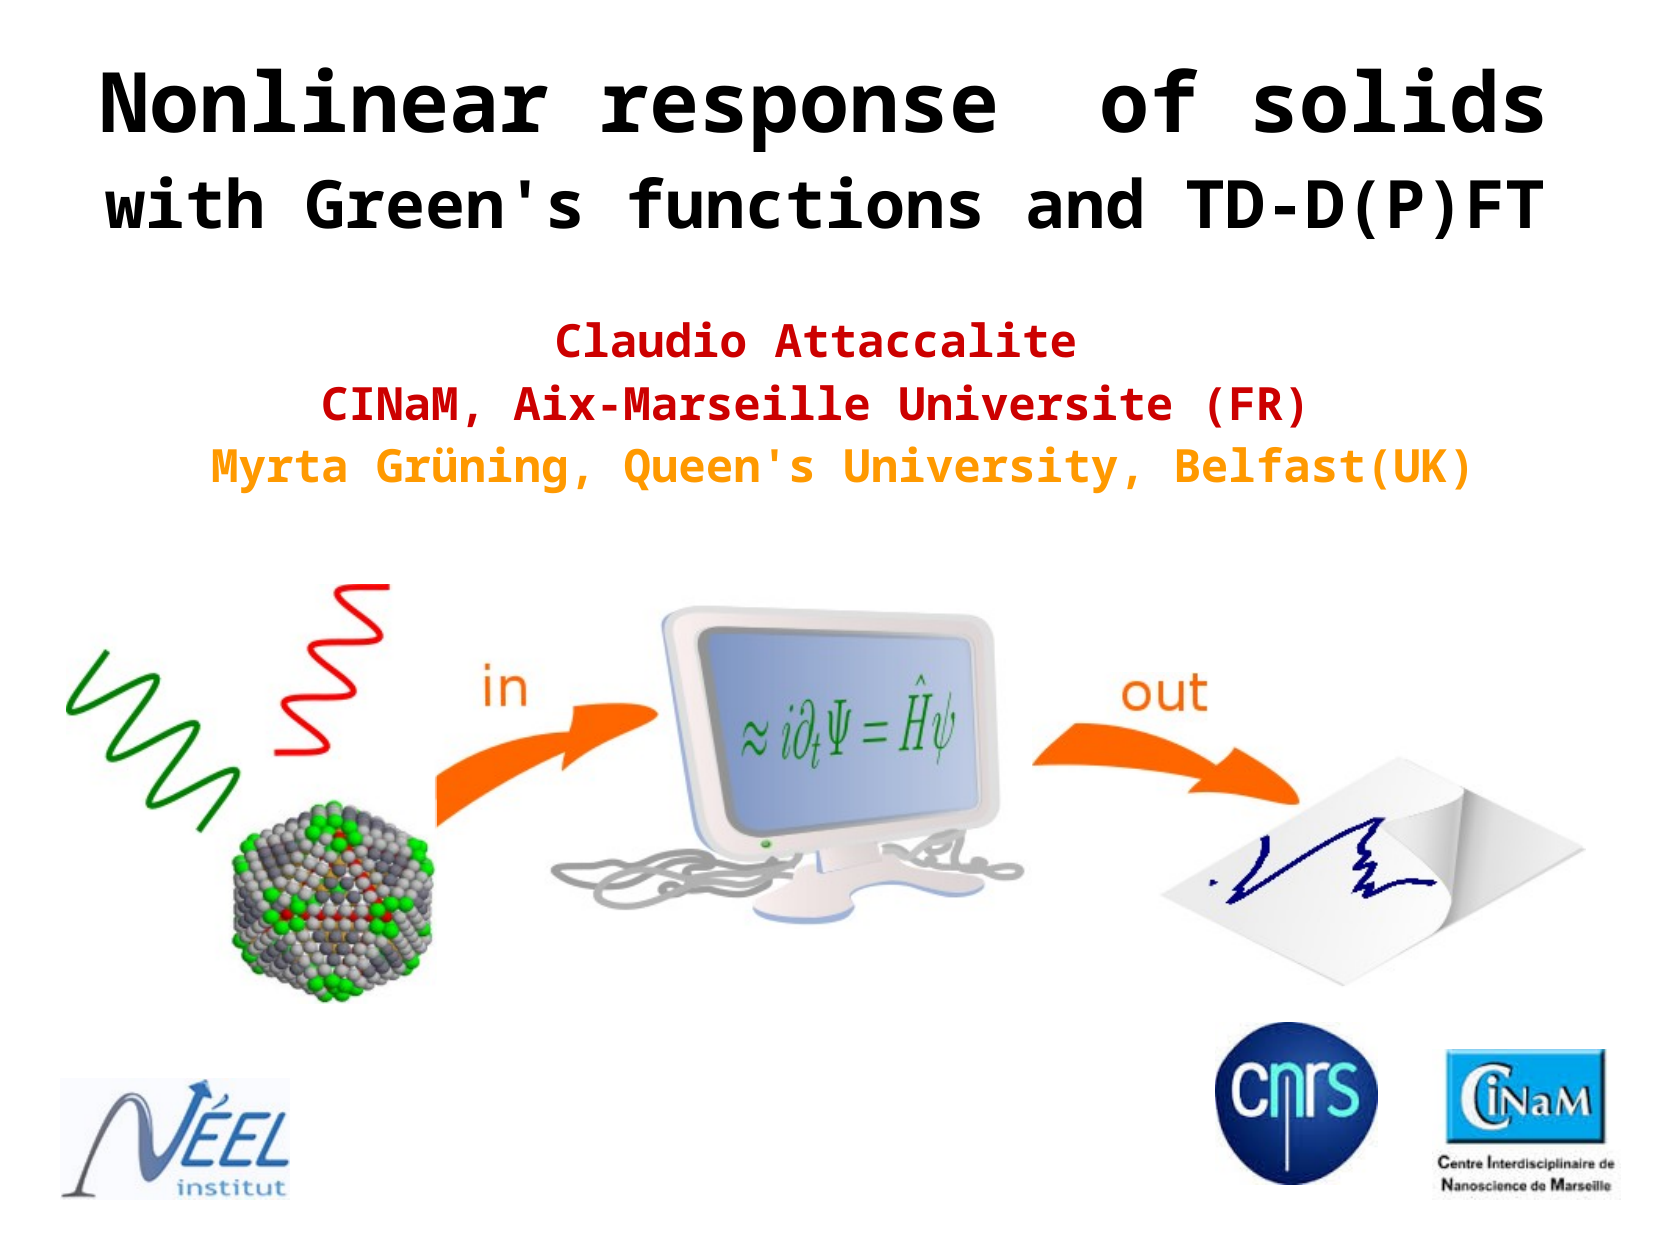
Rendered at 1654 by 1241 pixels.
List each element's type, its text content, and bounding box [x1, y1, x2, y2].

picture [60, 1078, 290, 1201]
text_box Claudio Attaccalite CINaM, Aix-Marseille Universite (FR) Myrta Grüning, Queen's University, Belfast(UK) [102, 301, 1558, 475]
picture [66, 584, 1586, 1004]
text_box Nonlinear response of solids with Green's functions and TD-D(P)FT [0, 36, 1651, 253]
picture [1215, 1022, 1378, 1186]
picture [1432, 1049, 1621, 1200]
